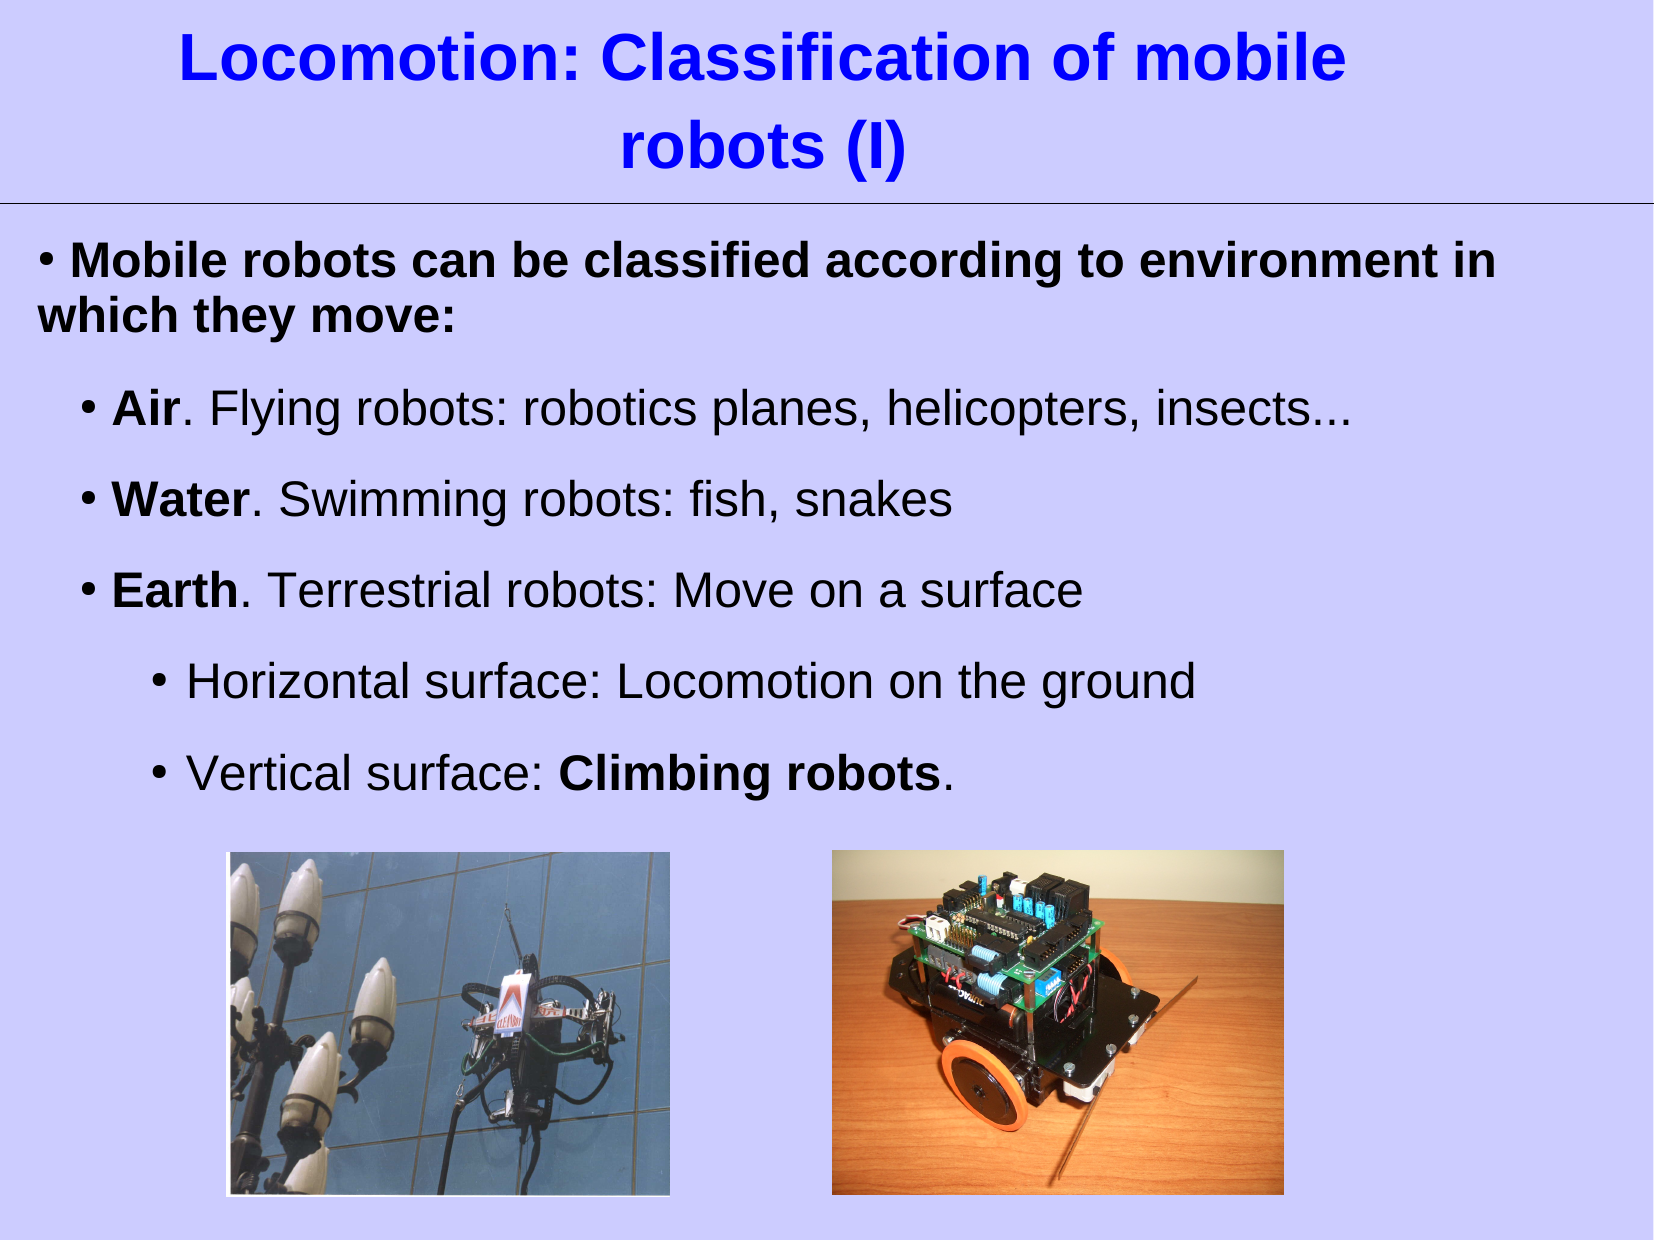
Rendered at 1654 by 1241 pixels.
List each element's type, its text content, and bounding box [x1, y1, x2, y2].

picture [226, 852, 670, 1197]
picture [832, 850, 1284, 1195]
text_box Mobile robots can be classified according to environment in which they move: [37, 232, 1540, 345]
title Locomotion: Classification of mobile robots (I) [126, 0, 1402, 191]
text_box Air. Flying robots: robotics planes, helicopters, insects... Water. Swimming robots: fish, snakes Earth. Terrestrial robots: Move on a surface Horizontal surface: Locomotion on the ground Vertical surface: Climbing robots. [79, 380, 1358, 801]
